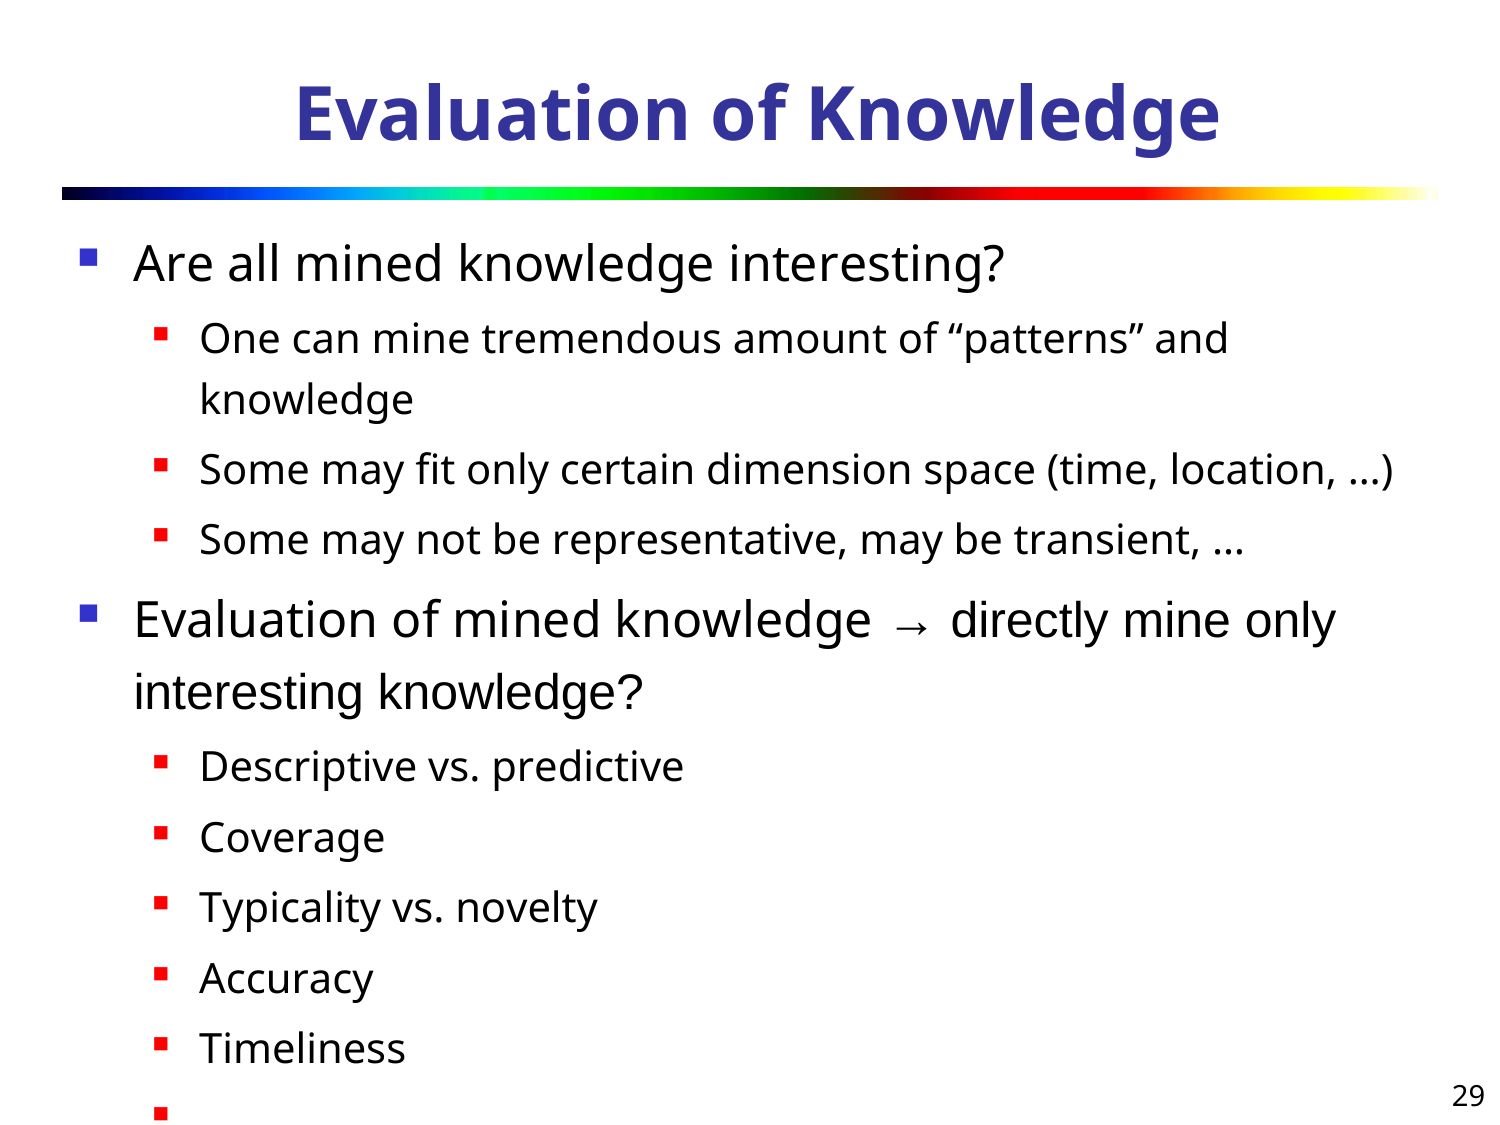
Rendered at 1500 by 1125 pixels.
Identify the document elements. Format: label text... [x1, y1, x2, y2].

title Evaluation of Knowledge [124, 37, 1391, 163]
list Are all mined knowledge interesting? One can mine tremendous amount of “patterns” and knowledge Some may fit only certain dimension space (time, location, …) Some may not be representative, may be transient, … Evaluation of mined knowledge → directly mine only interesting knowledge? Descriptive vs. predictive Coverage Typicality vs. novelty Accuracy Timeliness … [62, 212, 1450, 1125]
text_box <number> [1450, 1050, 1500, 1125]
